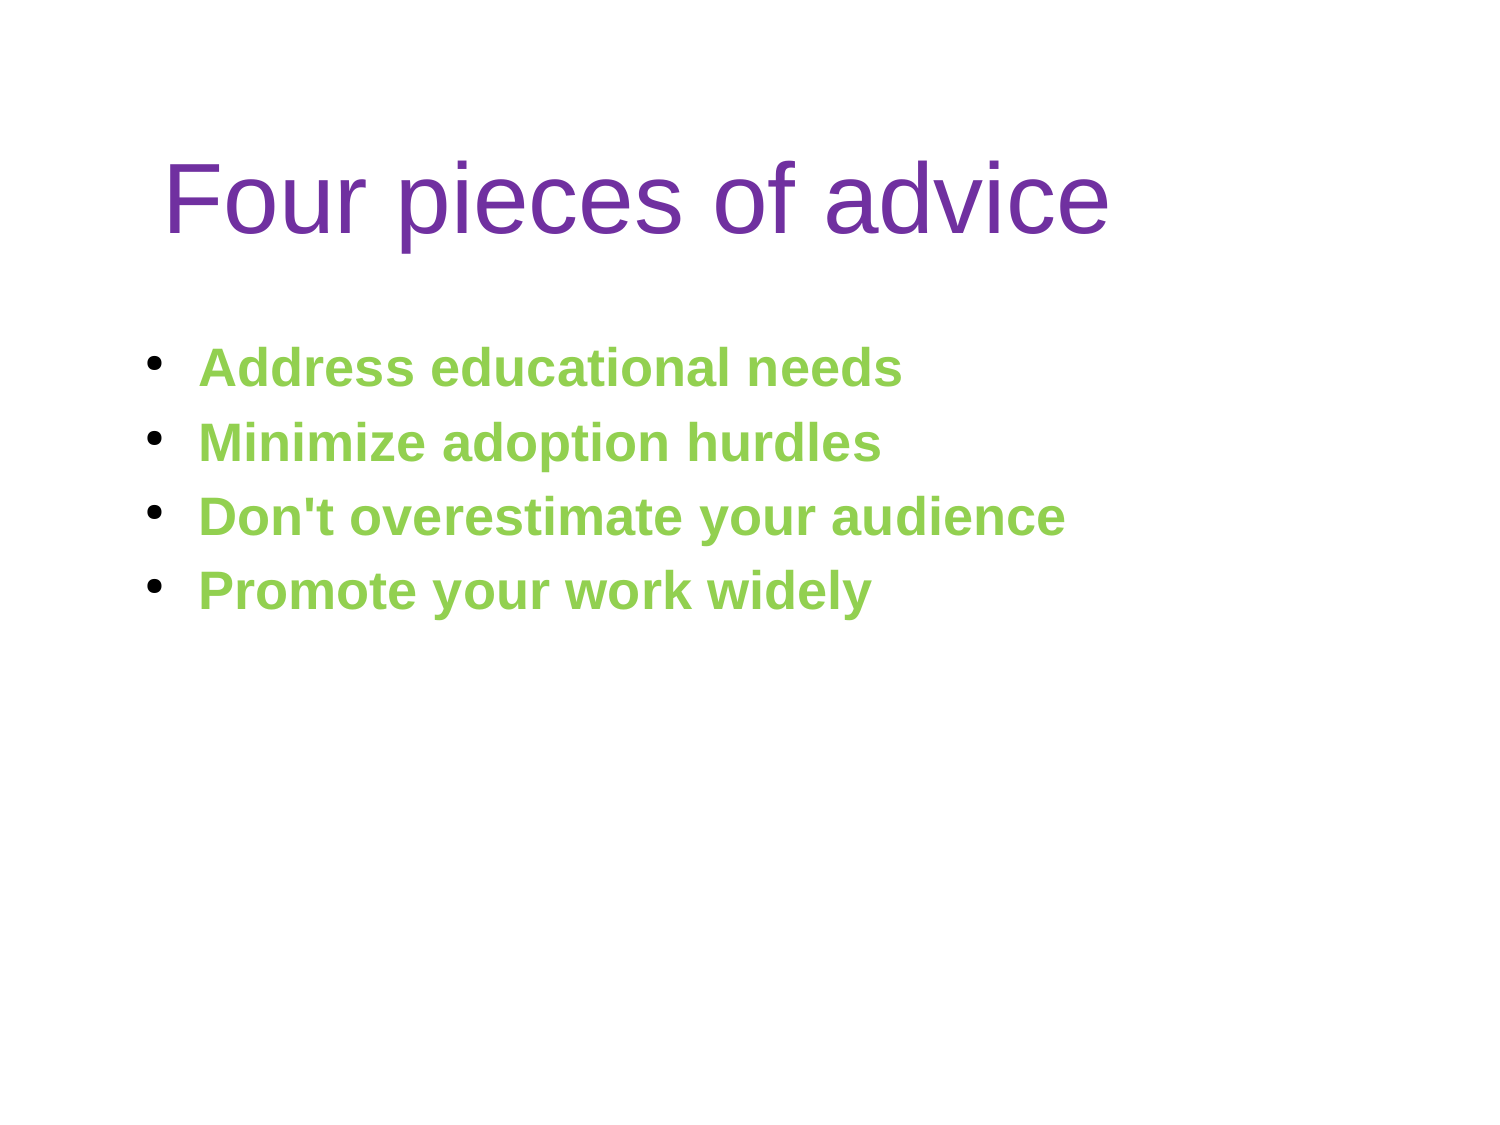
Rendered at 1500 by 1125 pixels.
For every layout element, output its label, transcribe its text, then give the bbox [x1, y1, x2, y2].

title Four pieces of advice [112, 99, 1388, 288]
list Address educational needs Minimize adoption hurdles Don't overestimate your audience Promote your work widely [112, 324, 1388, 1001]
